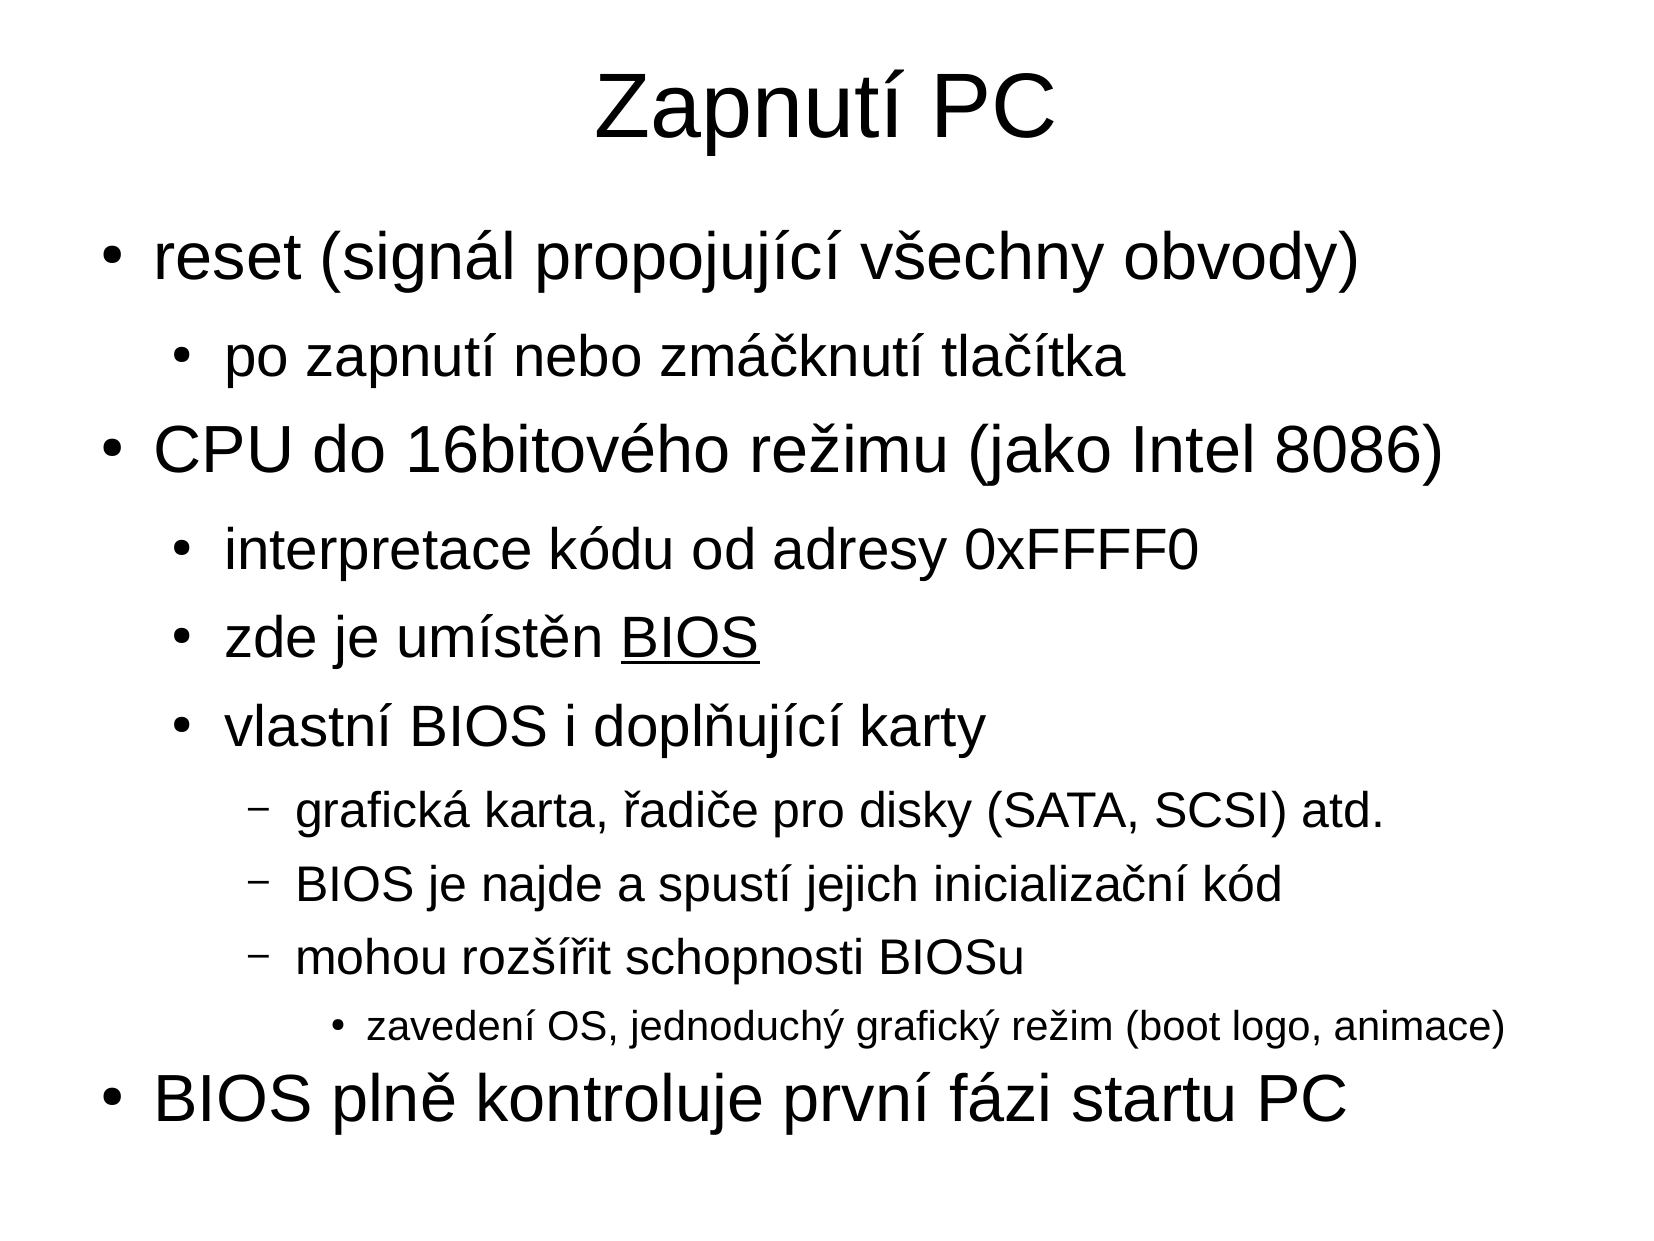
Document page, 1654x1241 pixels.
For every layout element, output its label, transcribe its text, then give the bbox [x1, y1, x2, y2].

title Zapnutí PC [82, 9, 1571, 202]
list reset (signál propojující všechny obvody) po zapnutí nebo zmáčknutí tlačítka CPU do 16bitového režimu (jako Intel 8086) interpretace kódu od adresy 0xFFFF0 zde je umístěn BIOS vlastní BIOS i doplňující karty grafická karta, řadiče pro disky (SATA, SCSI) atd. BIOS je najde a spustí jejich inicializační kód mohou rozšířit schopnosti BIOSu zavedení OS, jednoduchý grafický režim (boot logo, animace) BIOS plně kontroluje první fázi startu PC [82, 219, 1571, 1136]
